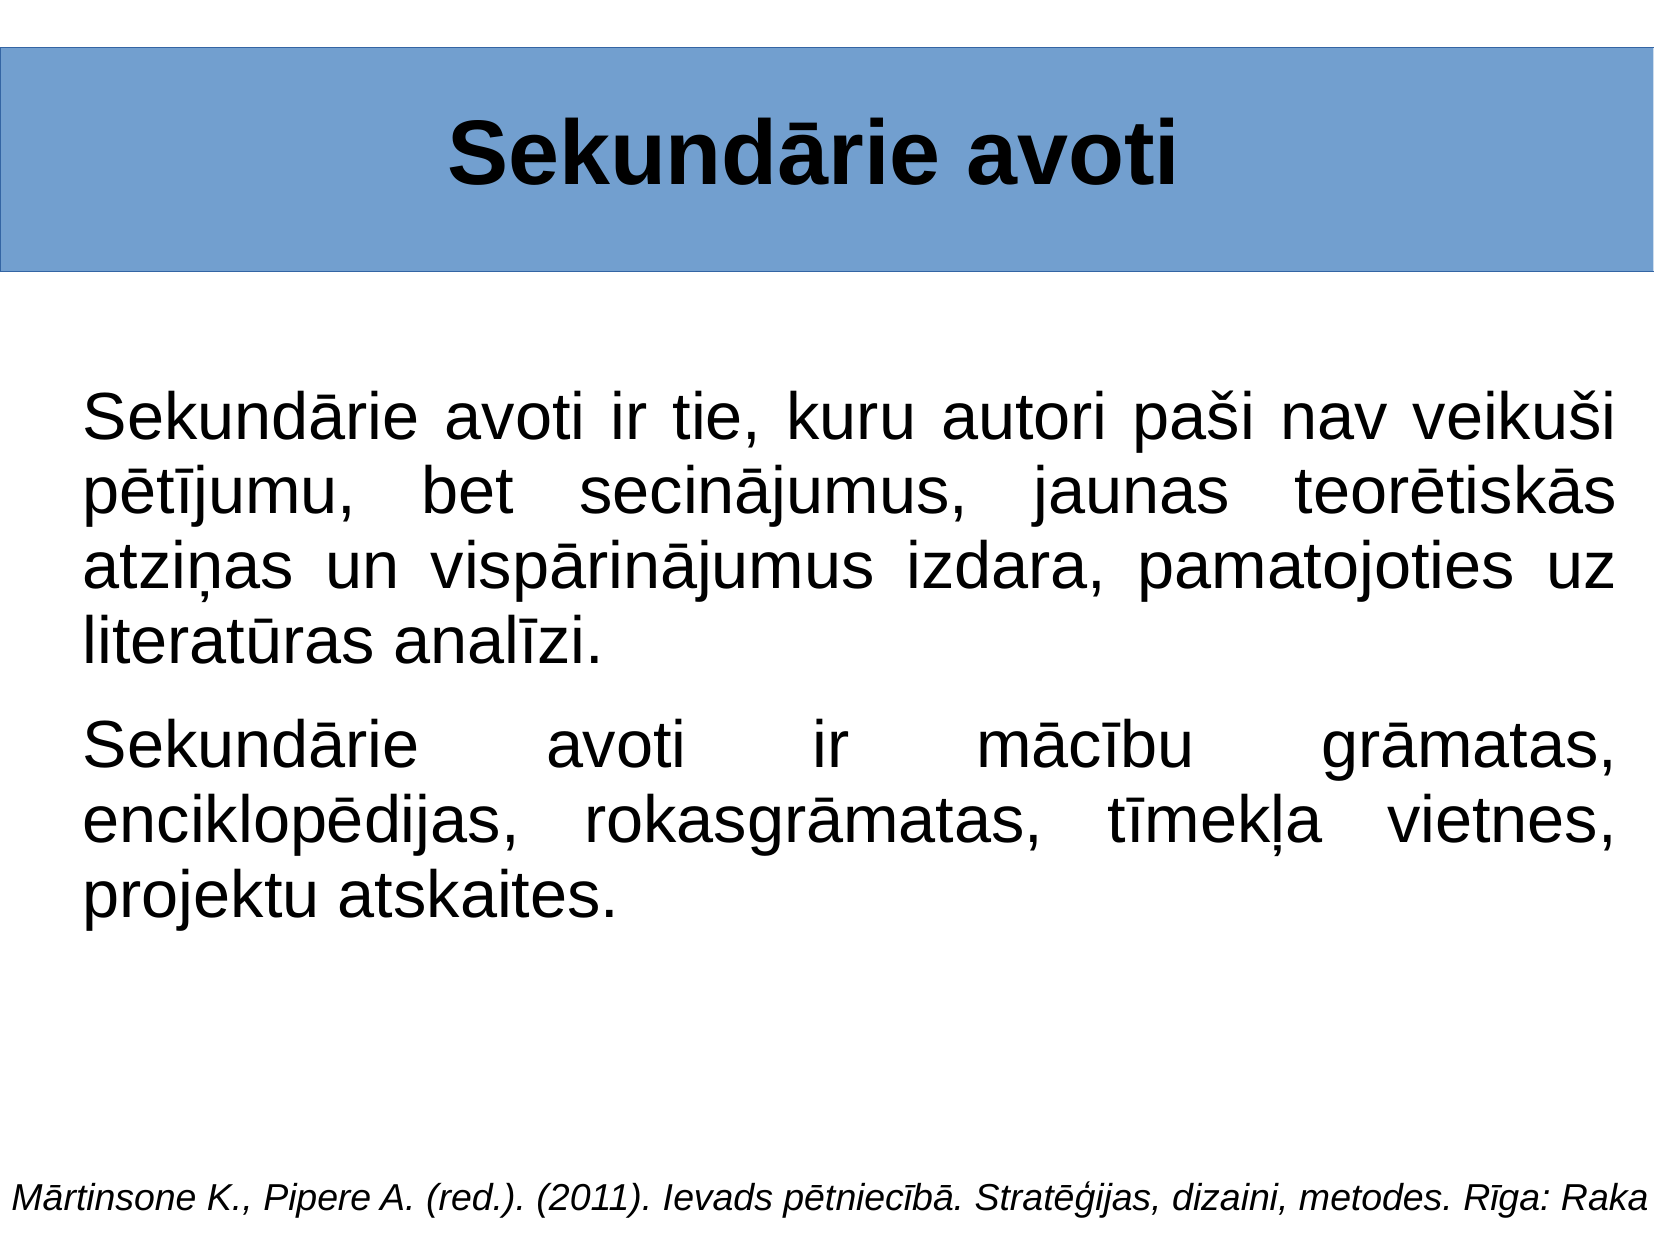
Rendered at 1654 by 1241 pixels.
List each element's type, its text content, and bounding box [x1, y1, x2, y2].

list Sekundārie avoti ir tie, kuru autori paši nav veikuši pētījumu, bet secinājumus, jaunas teorētiskās atziņas un vispārinājumus izdara, pamatojoties uz literatūras analīzi. Sekundārie avoti ir mācību grāmatas, enciklopēdijas, rokasgrāmatas, tīmekļa vietnes, projektu atskaites. [82, 378, 1619, 1099]
text_box Mārtinsone K., Pipere A. (red.). (2011). Ievads pētniecībā. Stratēģijas, dizaini, metodes. Rīga: Raka [0, 1169, 1654, 1227]
text_box [0, 47, 1654, 272]
title Sekundārie avoti [82, 49, 1571, 257]
